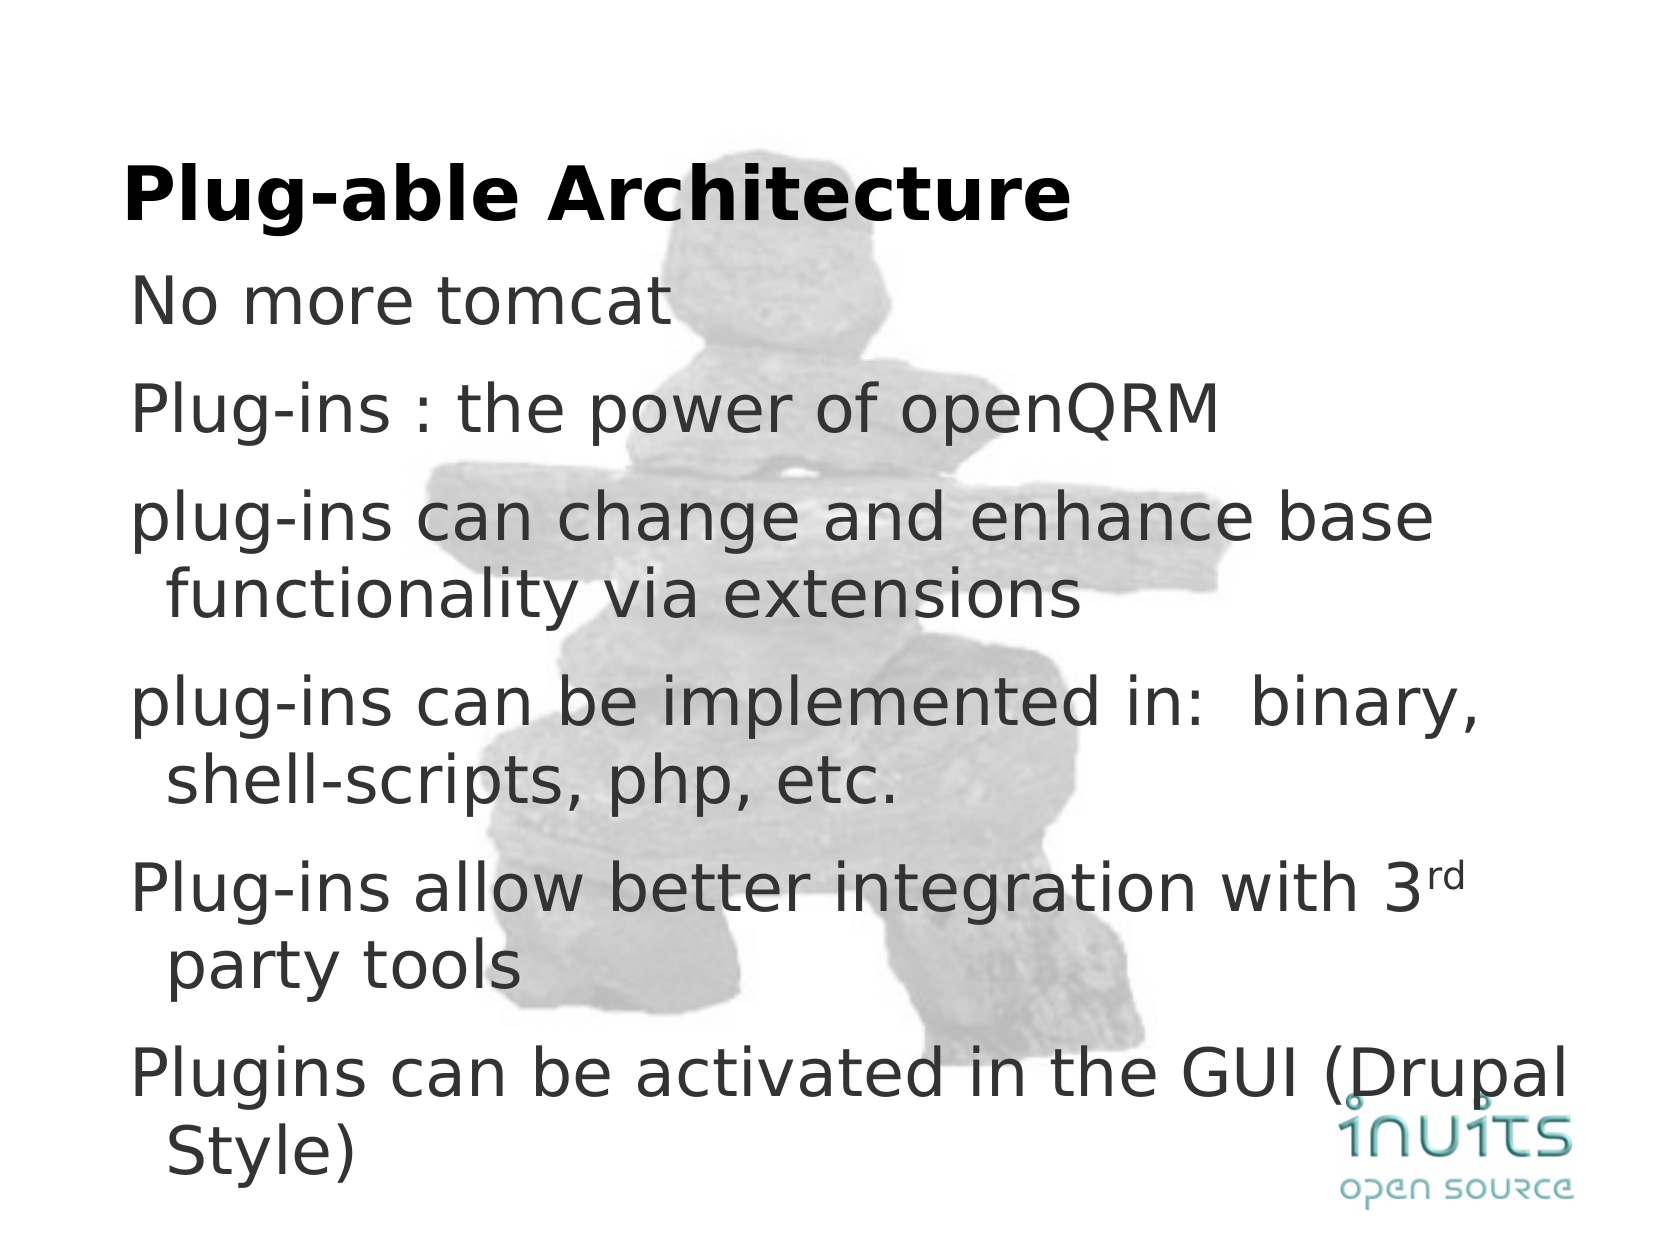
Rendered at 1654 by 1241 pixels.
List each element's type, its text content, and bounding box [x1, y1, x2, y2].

text_box No more tomcat Plug-ins : the power of openQRM plug-ins can change and enhance base functionality via extensions plug-ins can be implemented in: binary, shell-scripts, php, etc. Plug-ins allow better integration with 3rd party tools Plugins can be activated in the GUI (Drupal Style) [127, 262, 1587, 1241]
title Plug-able Architecture [121, 87, 1534, 302]
